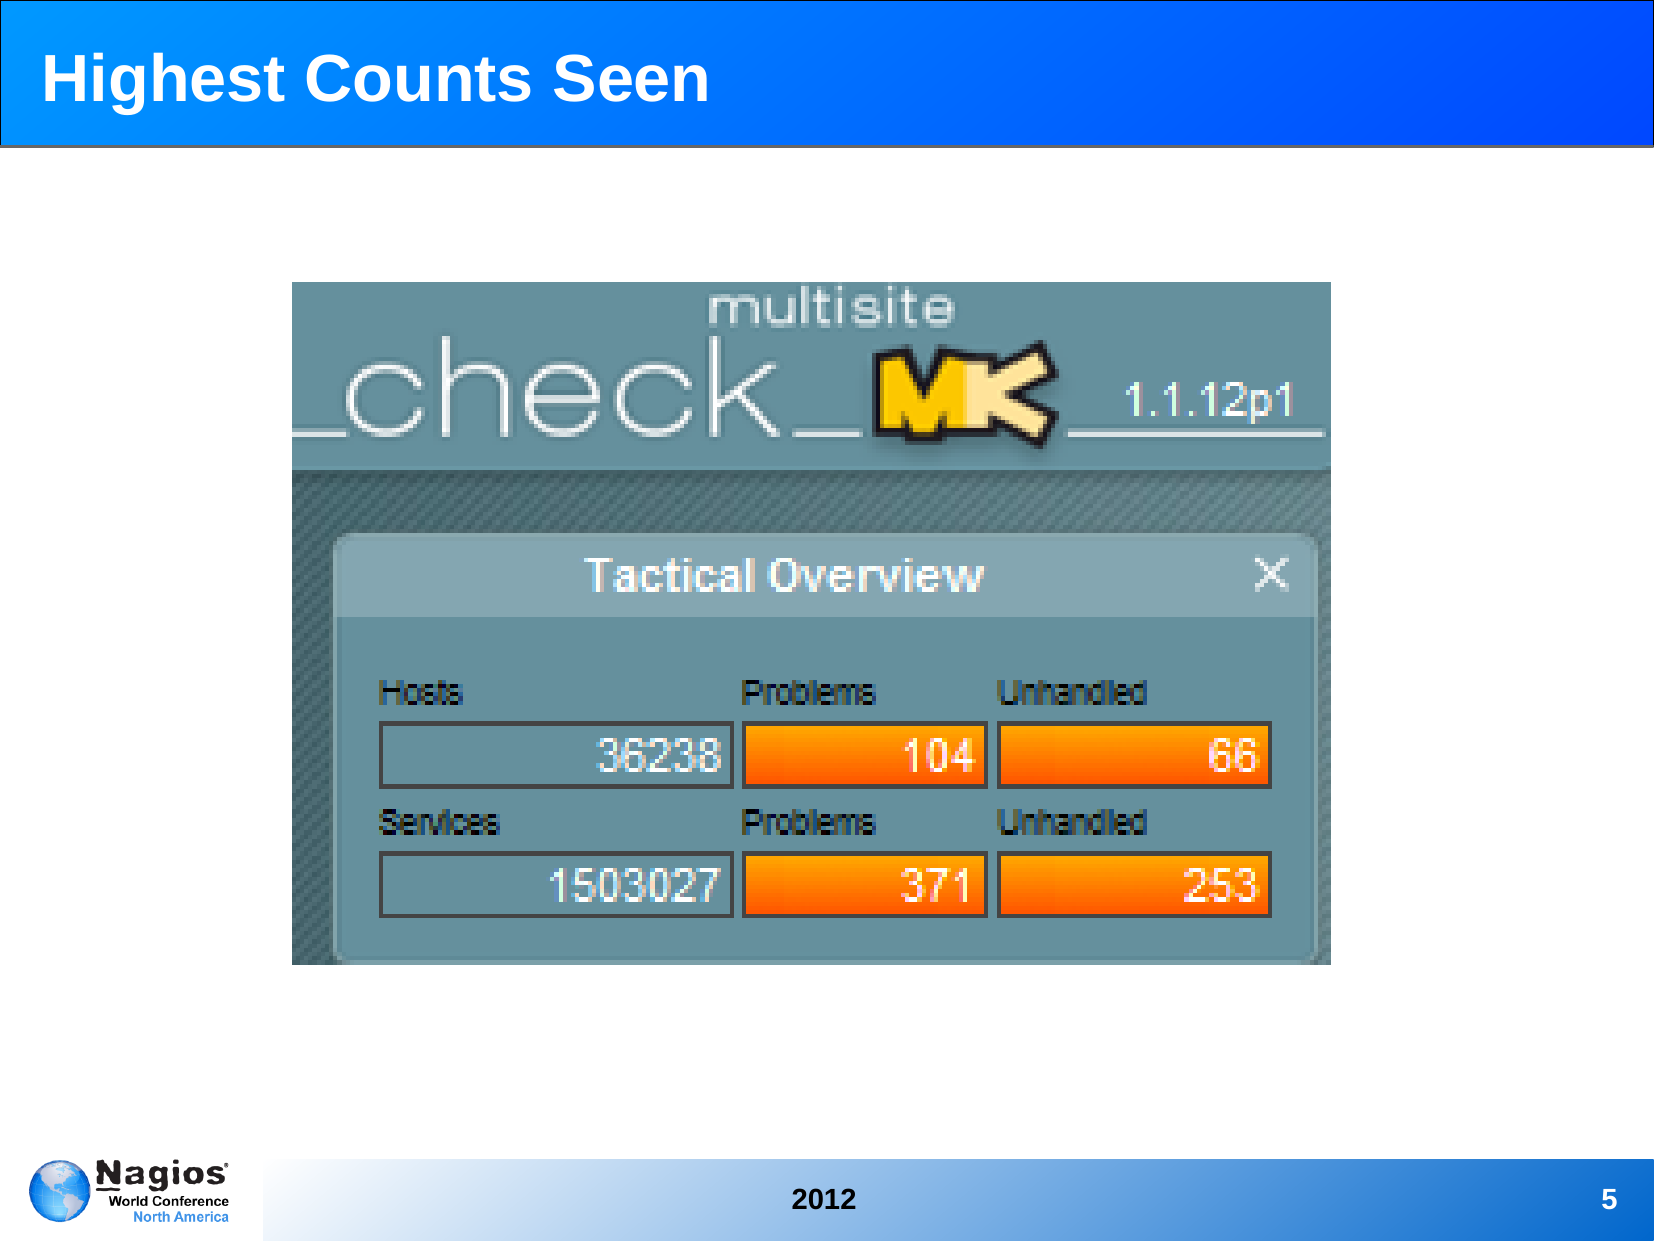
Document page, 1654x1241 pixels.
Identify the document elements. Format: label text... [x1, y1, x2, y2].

picture [292, 282, 1331, 965]
picture [29, 1159, 229, 1235]
title Highest Counts Seen [41, 29, 1248, 127]
